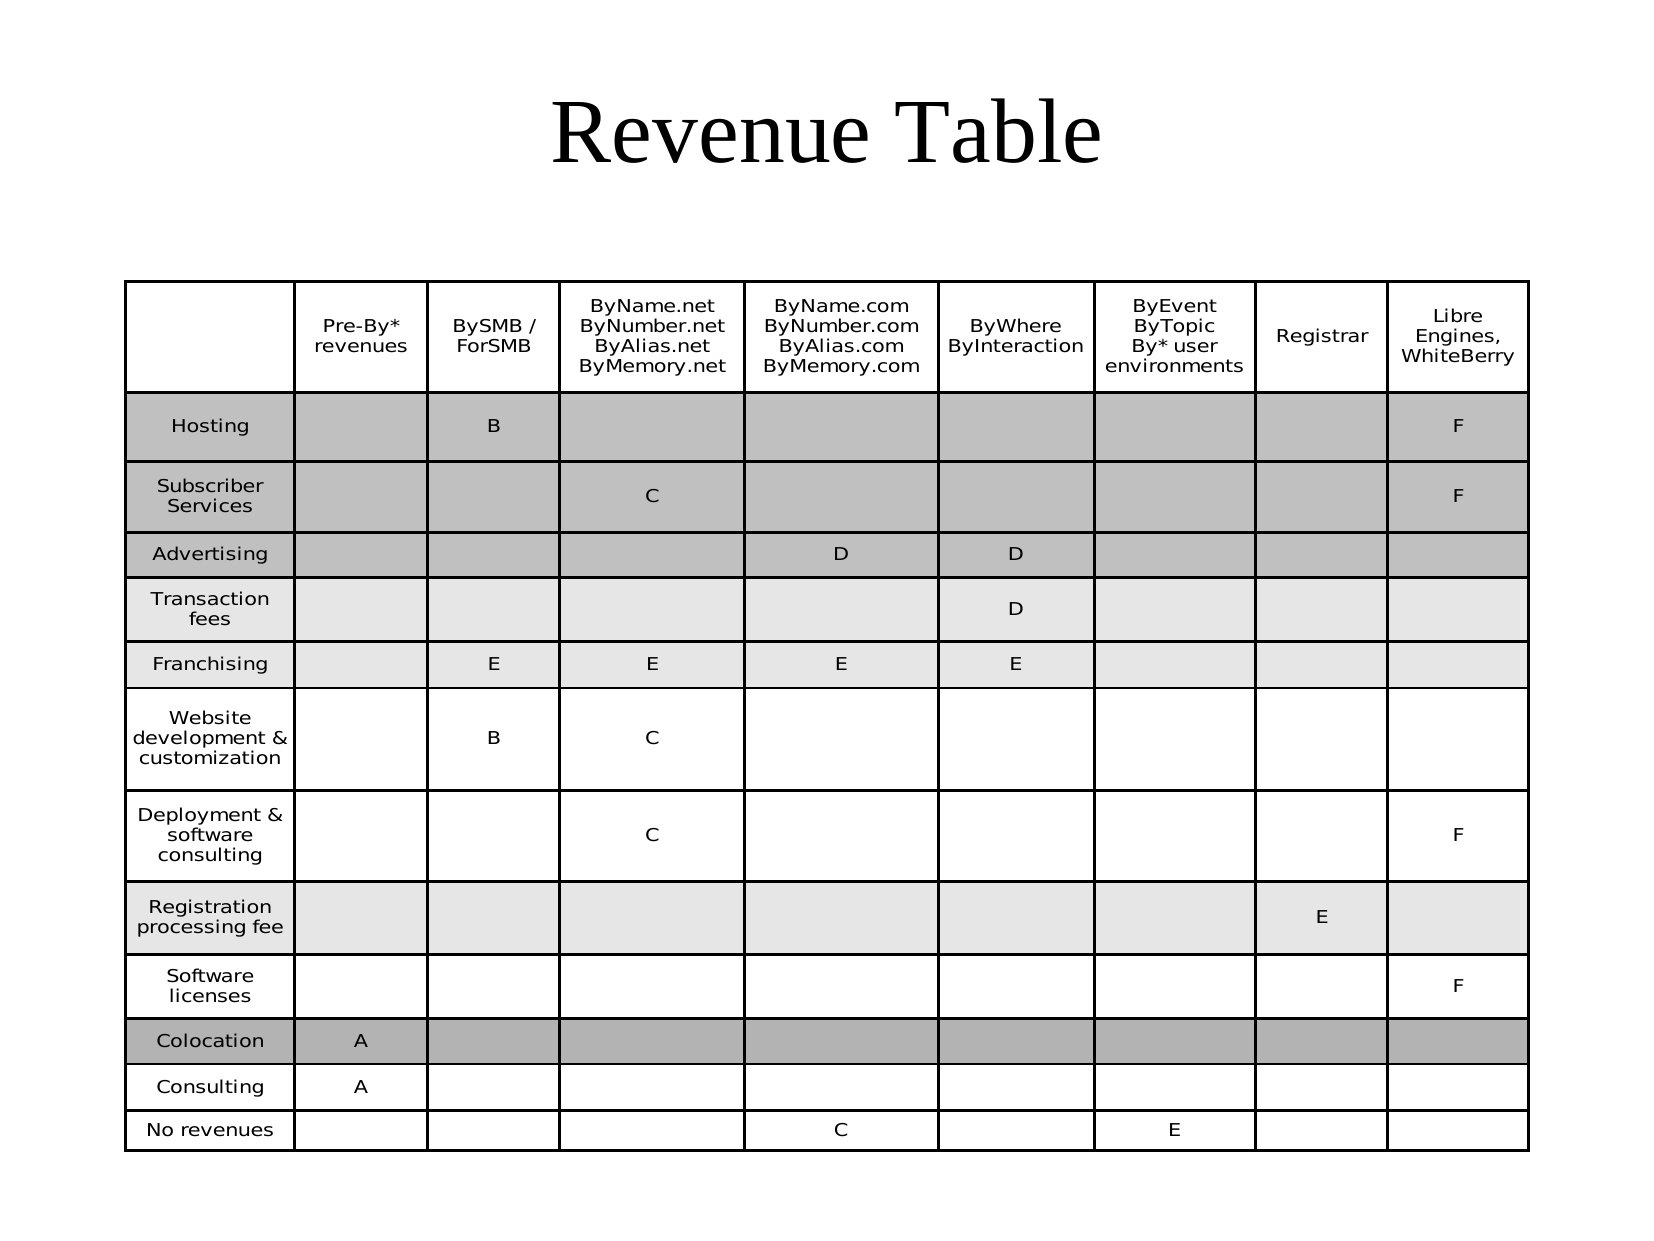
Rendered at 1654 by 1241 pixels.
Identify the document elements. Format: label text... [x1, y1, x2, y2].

chart [123, 279, 1530, 1153]
title Revenue Table [121, 65, 1534, 197]
